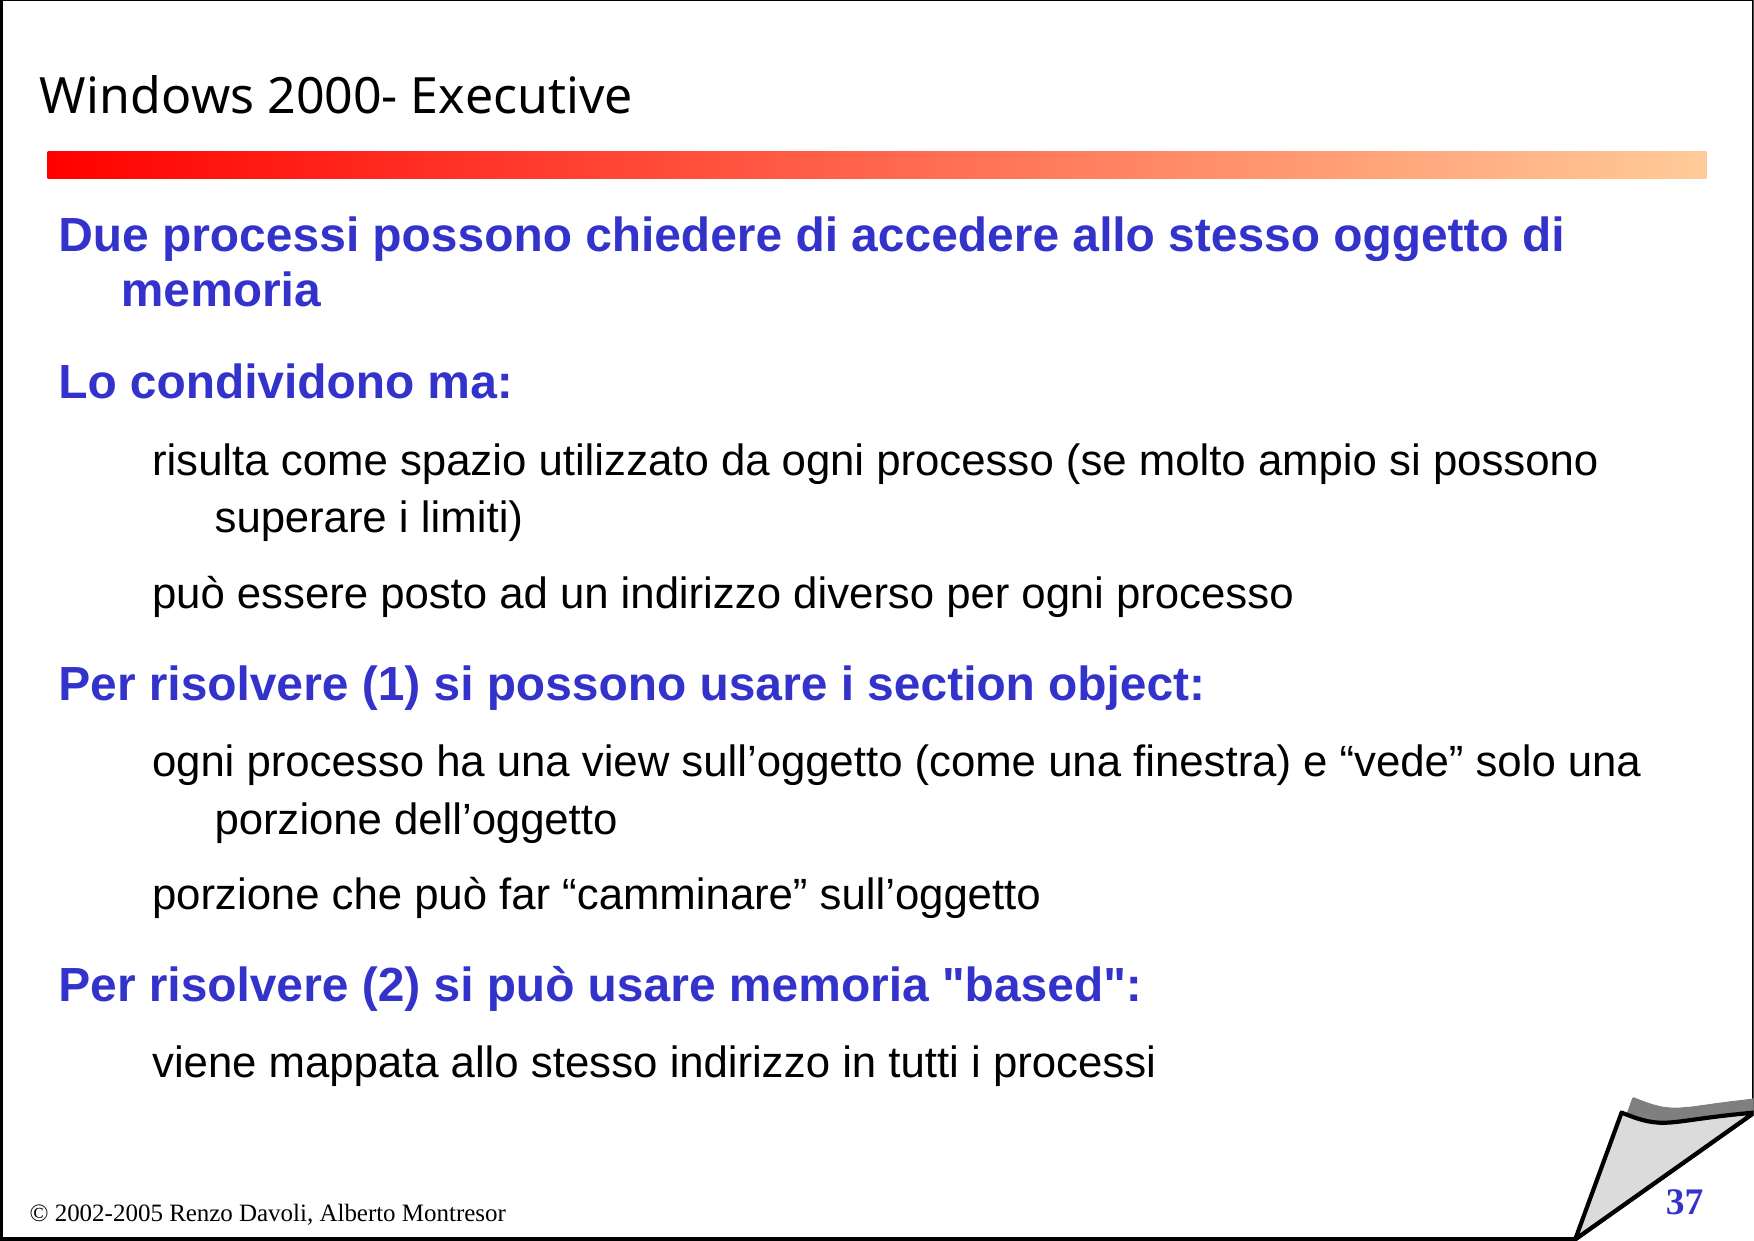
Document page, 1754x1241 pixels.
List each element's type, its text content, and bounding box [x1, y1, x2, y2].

list Due processi possono chiedere di accedere allo stesso oggetto di memoria Lo condividono ma: risulta come spazio utilizzato da ogni processo (se molto ampio si possono superare i limiti) può essere posto ad un indirizzo diverso per ogni processo Per risolvere (1) si possono usare i section object: ogni processo ha una view sull’oggetto (come una finestra) e “vede” solo una porzione dell’oggetto porzione che può far “camminare” sull’oggetto Per risolvere (2) si può usare memoria "based": viene mappata allo stesso indirizzo in tutti i processi [58, 206, 1695, 1179]
title Windows 2000- Executive [40, 49, 1713, 144]
